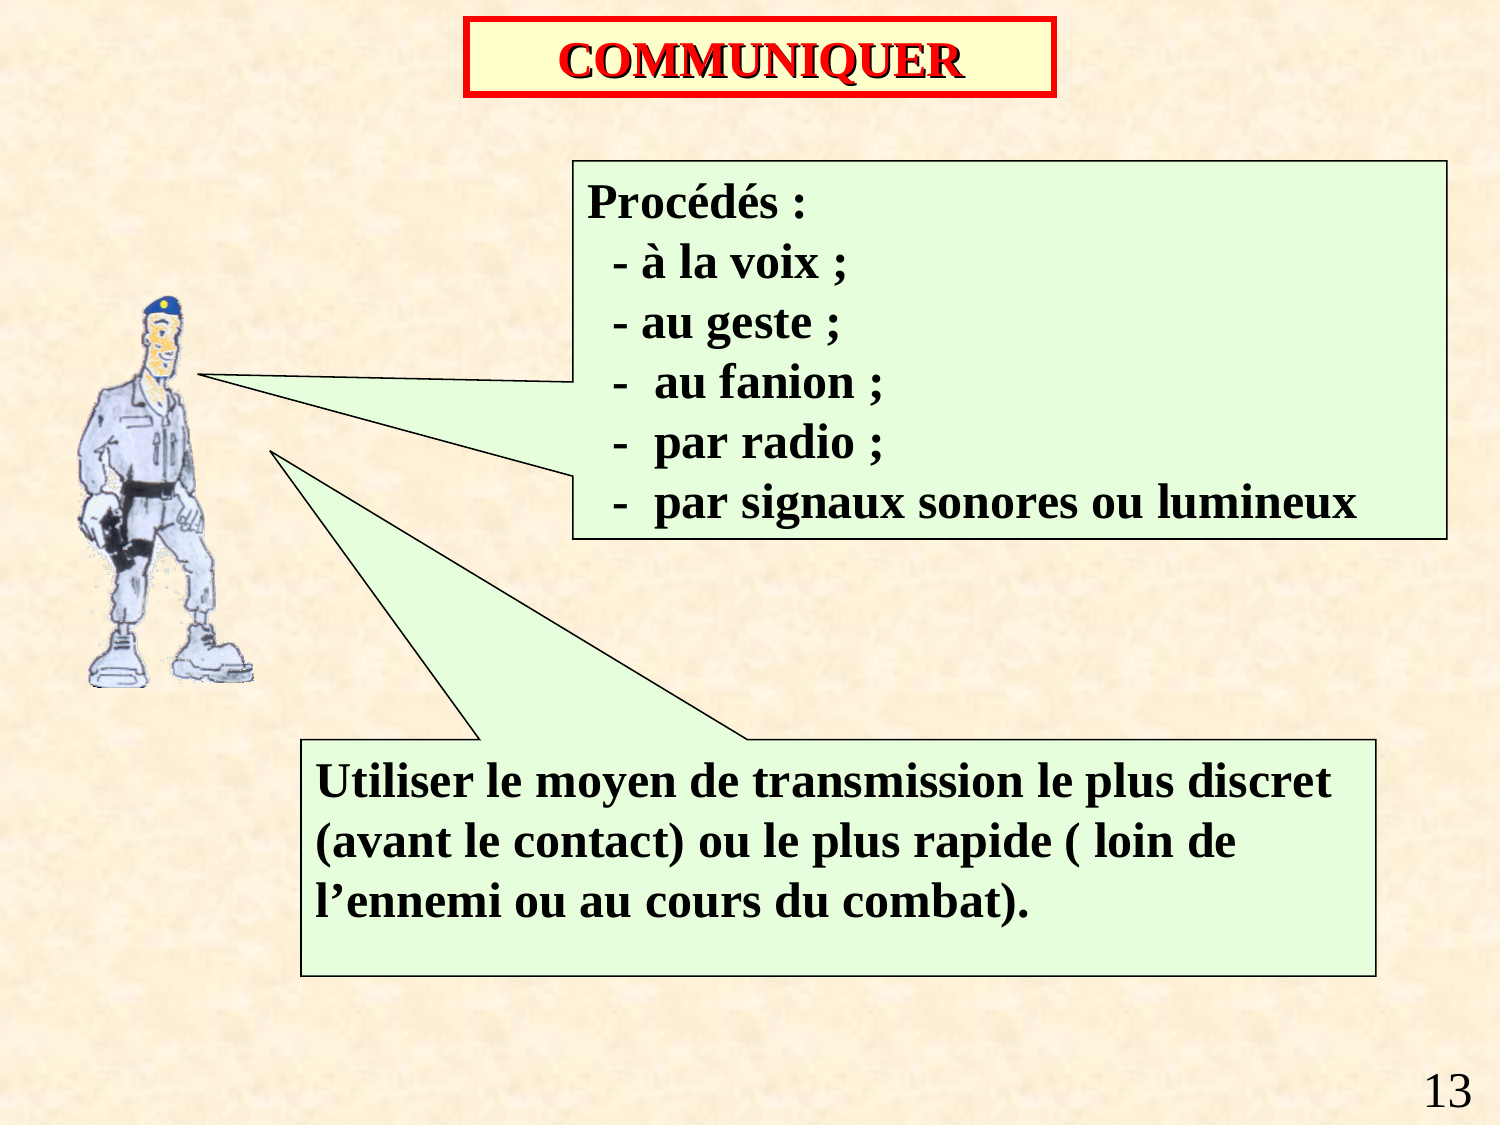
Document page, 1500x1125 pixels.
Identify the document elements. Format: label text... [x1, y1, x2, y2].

text_box Procédés : - à la voix ; - au geste ; - au fanion ; - par radio ; - par signaux sonores ou lumineux [254, 160, 1447, 539]
picture [0, 0, 1500, 1125]
text_box COMMUNIQUER [466, 18, 1055, 95]
text_box Utiliser le moyen de transmission le plus discret (avant le contact) ou le plus rapide ( loin de l’ennemi ou au cours du combat). [269, 450, 1376, 977]
